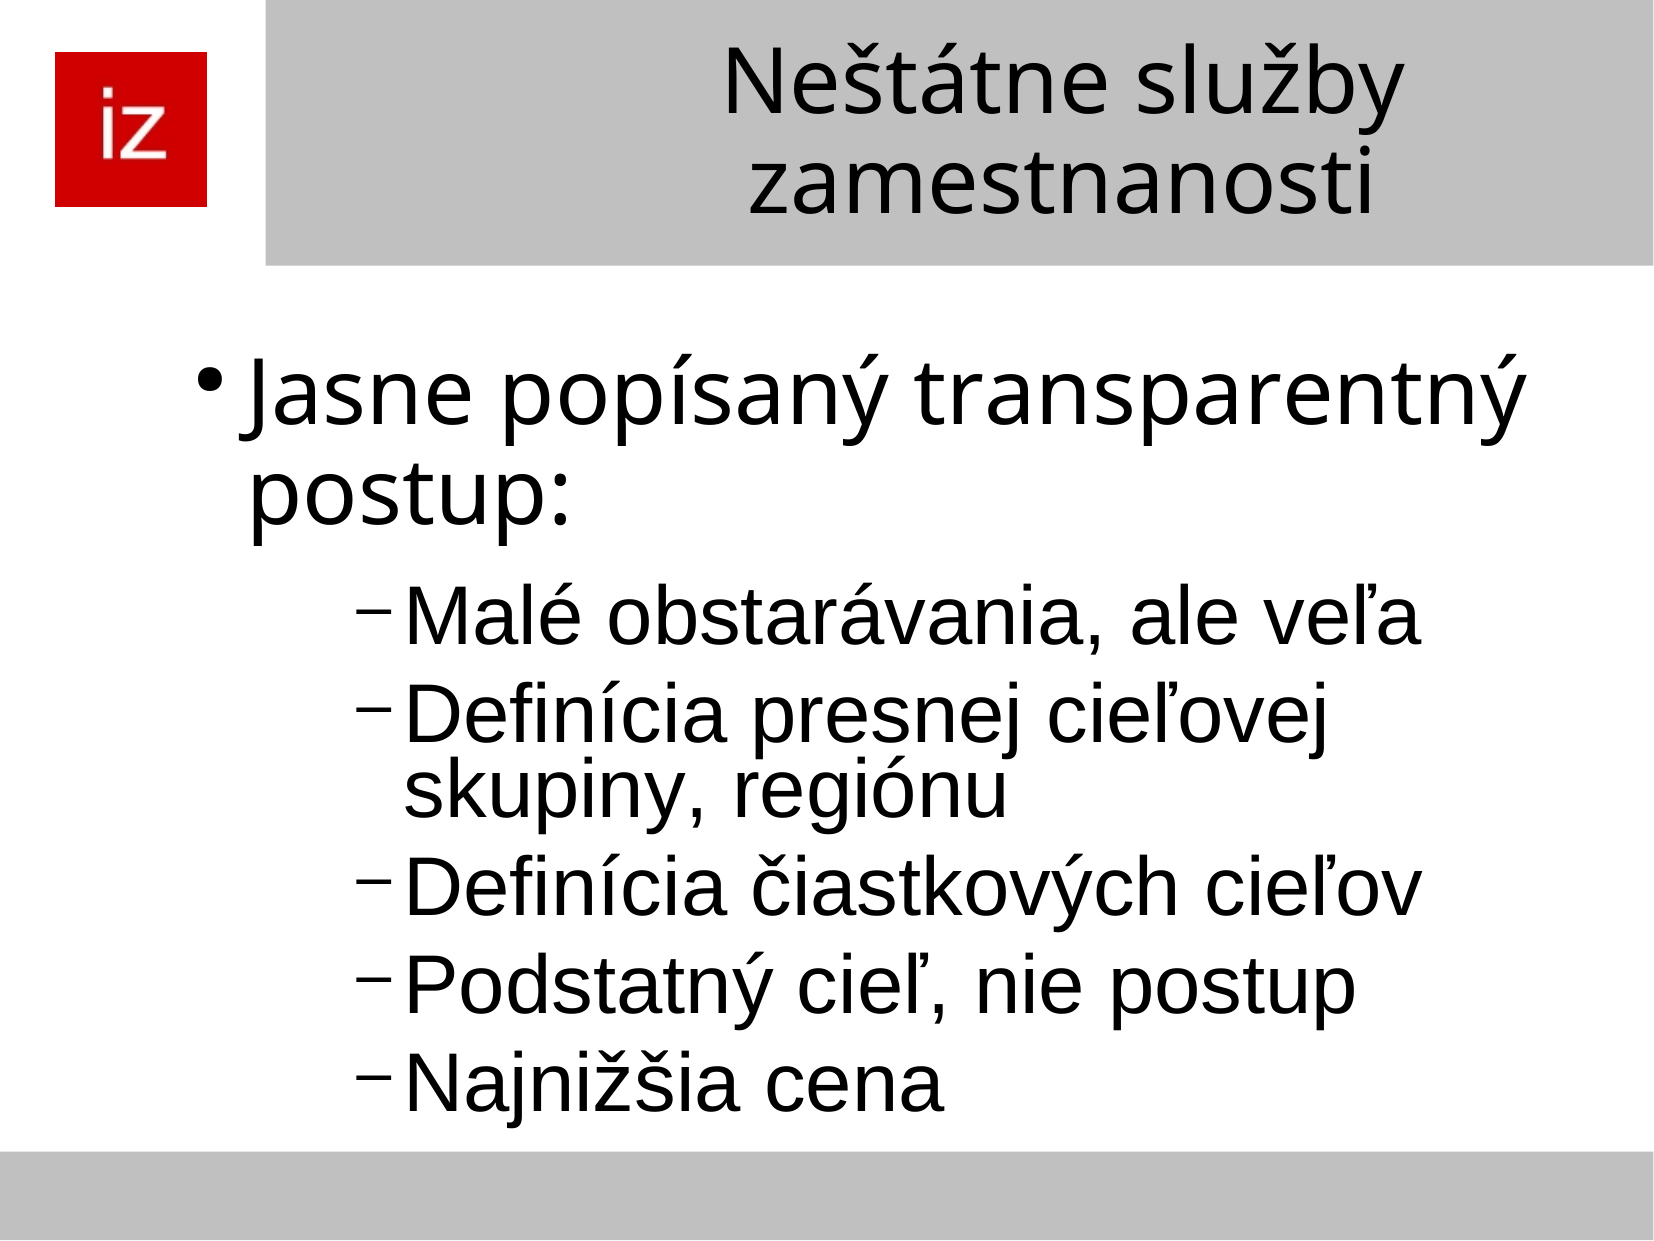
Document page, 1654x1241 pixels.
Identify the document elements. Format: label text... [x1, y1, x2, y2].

list Jasne popísaný transparentný postup: Malé obstarávania, ale veľa Definícia presnej cieľovej skupiny, regiónu Definícia čiastkových cieľov Podstatný cieľ, nie postup Najnižšia cena [121, 344, 1533, 1126]
picture [55, 52, 207, 207]
title Neštátne služby zamestnanosti [561, 29, 1565, 237]
